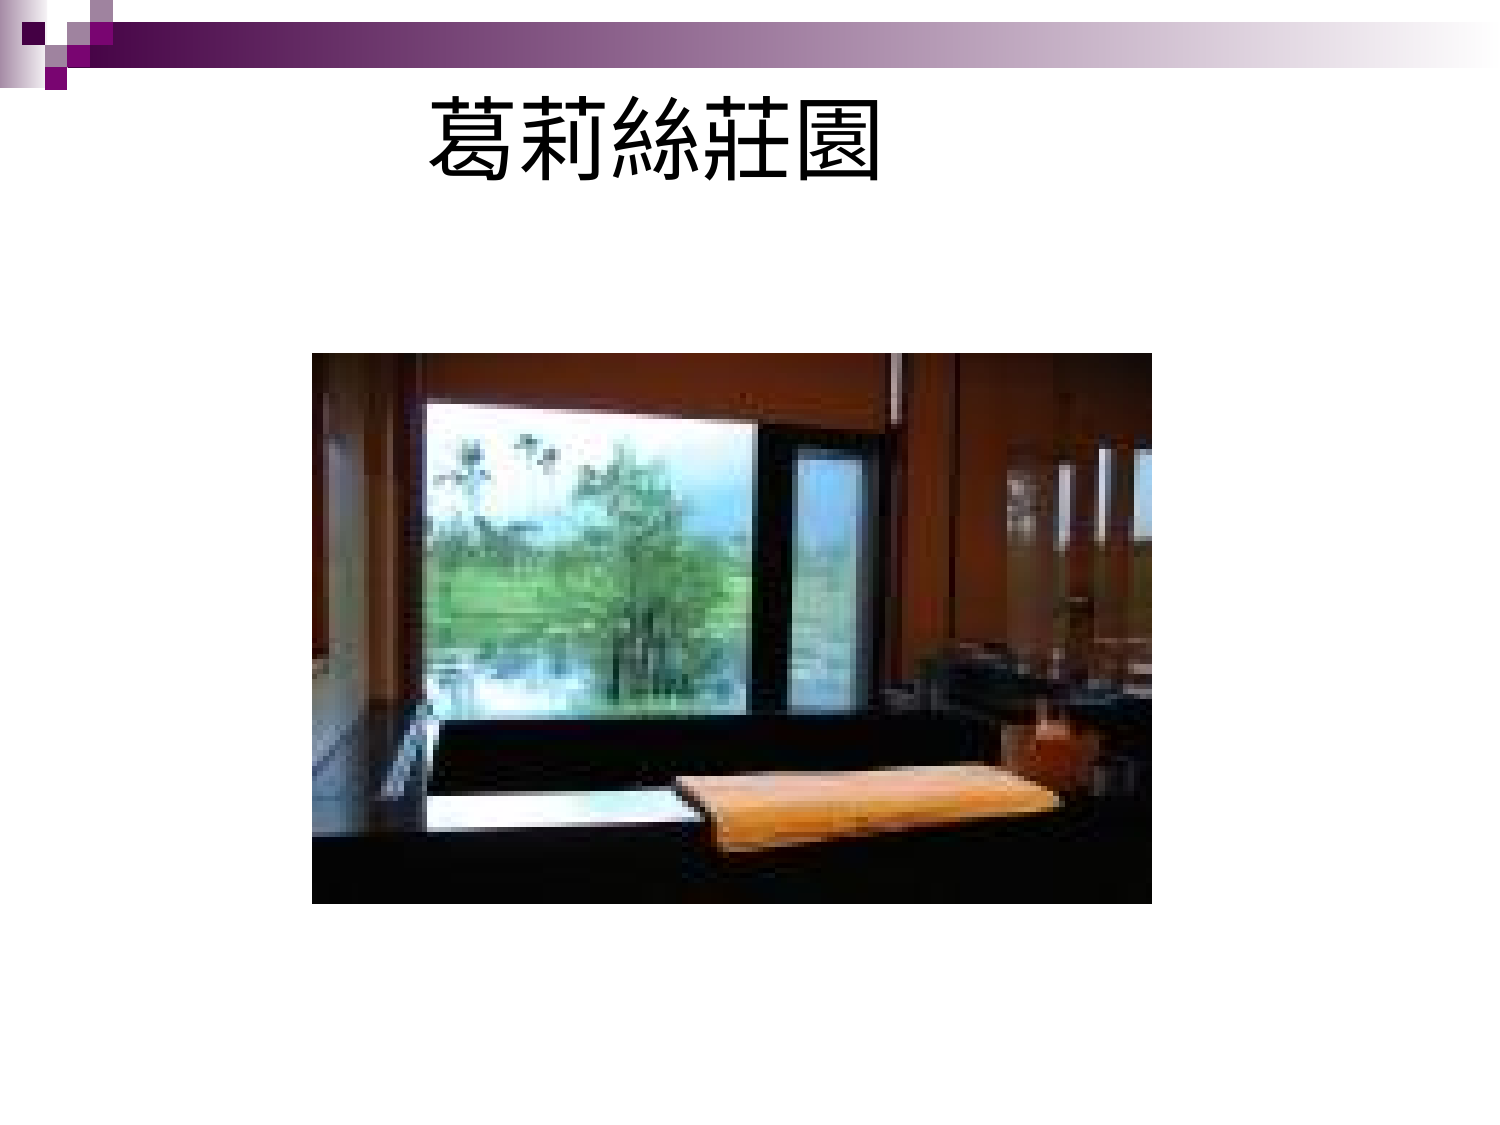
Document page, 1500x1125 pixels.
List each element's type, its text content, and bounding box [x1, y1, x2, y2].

title 葛莉絲莊園 [41, 31, 1279, 244]
picture [312, 353, 1152, 904]
